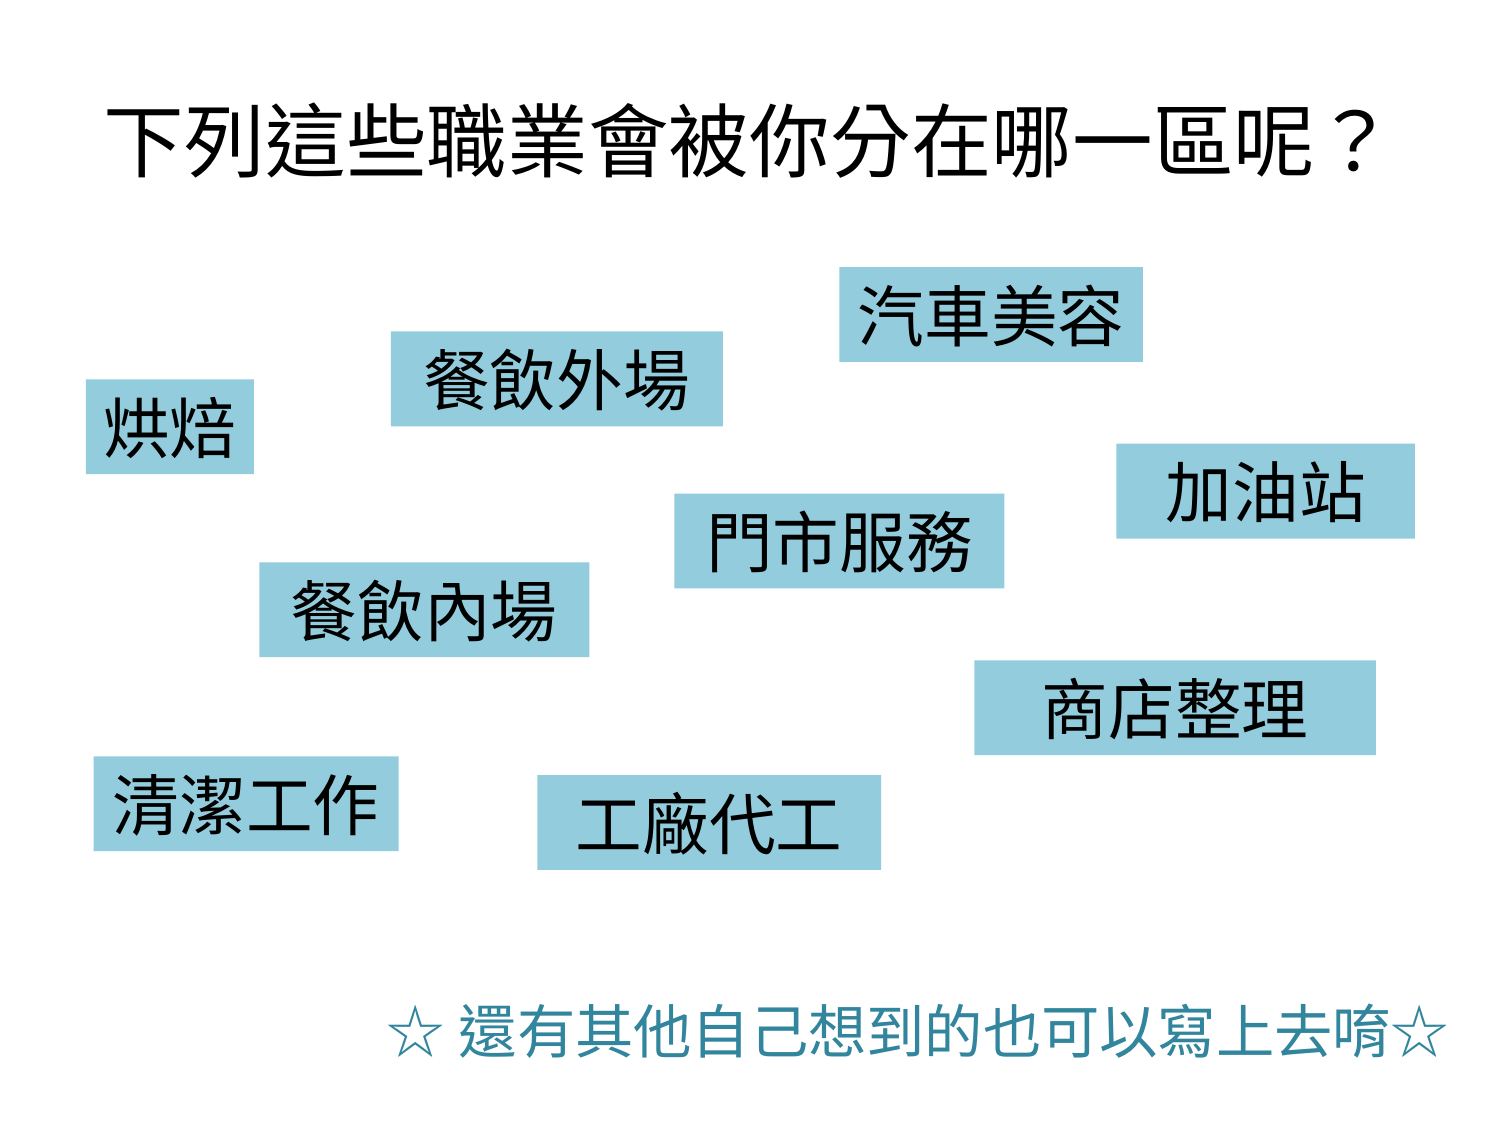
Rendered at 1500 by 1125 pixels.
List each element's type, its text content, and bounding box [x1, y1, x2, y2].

text_box 加油站 [1116, 443, 1415, 539]
text_box 餐飲內場 [259, 562, 590, 658]
text_box 商店整理 [974, 660, 1376, 756]
title 下列這些職業會被你分在哪一區呢？ [75, 45, 1425, 233]
text_box 烘焙 [85, 379, 254, 475]
text_box 汽車美容 [839, 267, 1143, 362]
text_box 清潔工作 [93, 756, 399, 852]
text_box ☆還有其他自己想到的也可以寫上去唷☆ [371, 987, 1500, 1073]
text_box 工廠代工 [537, 775, 882, 870]
text_box 門市服務 [674, 493, 1005, 589]
text_box 餐飲外場 [390, 331, 723, 427]
